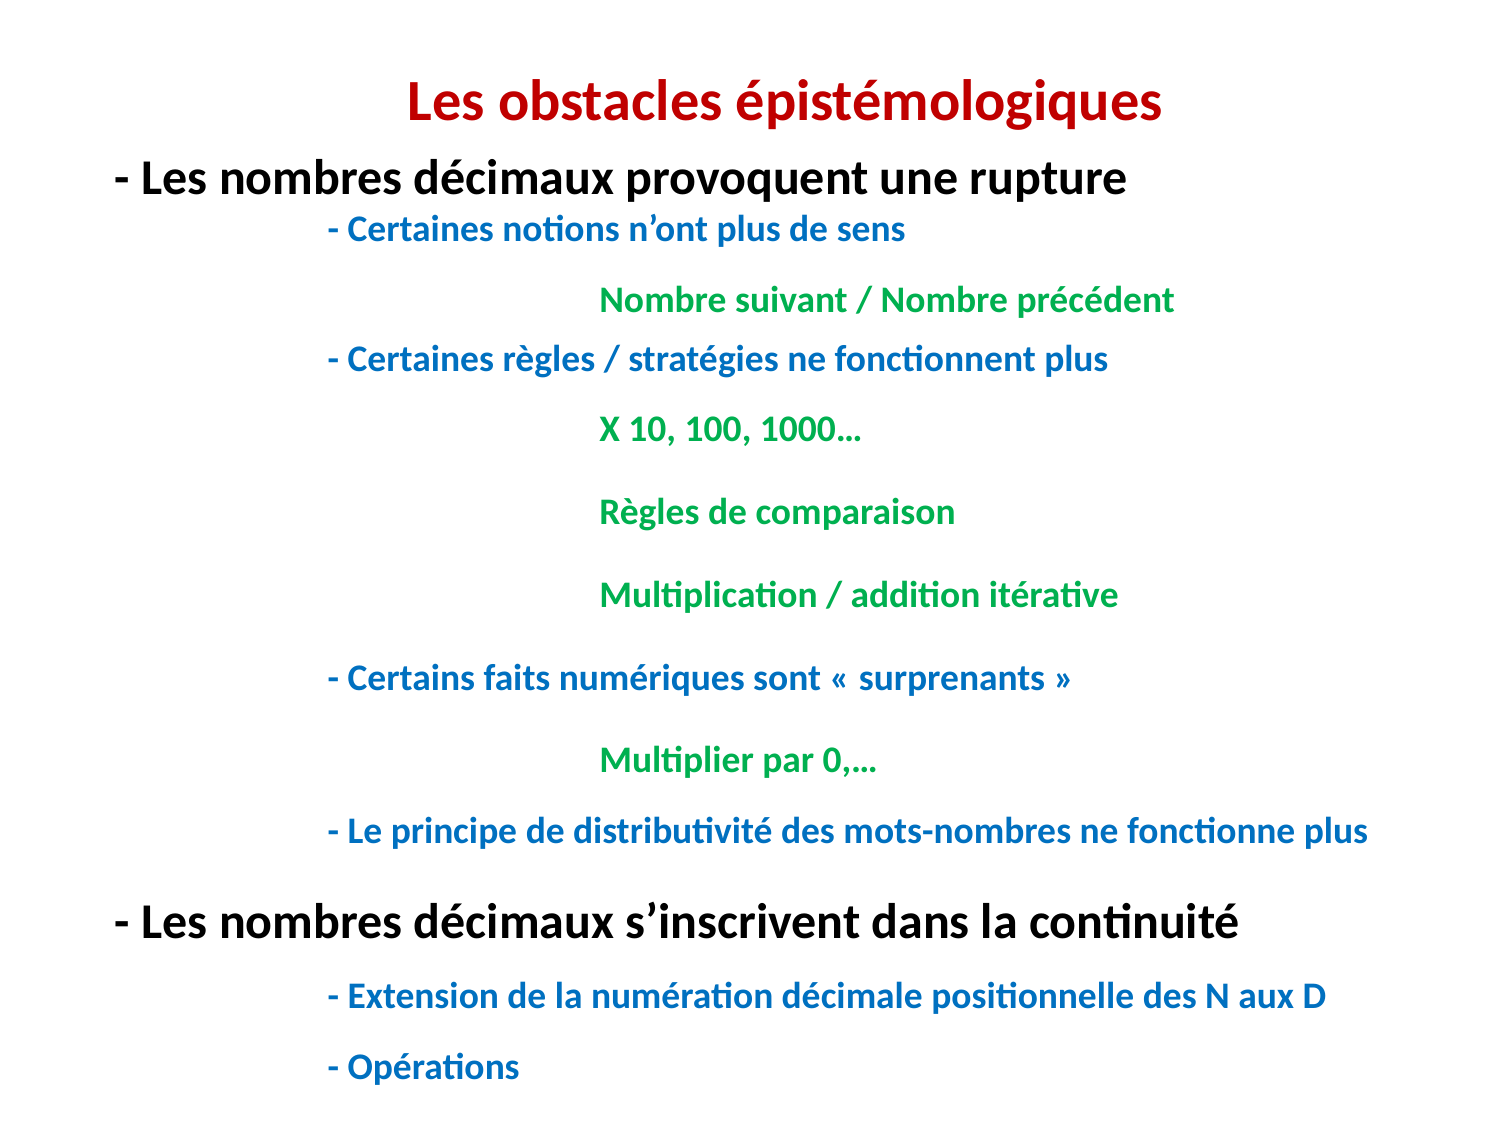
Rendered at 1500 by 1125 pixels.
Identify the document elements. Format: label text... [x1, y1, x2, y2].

text_box - Opérations [312, 1034, 1500, 1095]
text_box - Certaines règles / stratégies ne fonctionnent plus [312, 326, 1187, 387]
text_box - Le principe de distributivité des mots-nombres ne fonctionne plus [312, 798, 1471, 859]
text_box - Les nombres décimaux provoquent une rupture [100, 137, 1388, 213]
text_box - Extension de la numération décimale positionnelle des N aux D [312, 964, 1500, 1024]
text_box Nombre suivant / Nombre précédent [584, 267, 1500, 327]
text_box Règles de comparaison [584, 479, 1500, 540]
text_box - Les nombres décimaux s’inscrivent dans la continuité [100, 881, 1388, 957]
text_box - Certains faits numériques sont « surprenants » [312, 645, 1187, 705]
text_box Les obstacles épistémologiques [383, 54, 1187, 137]
text_box - Certaines notions n’ont plus de sens [312, 196, 1500, 257]
text_box Multiplication / addition itérative [584, 562, 1500, 623]
text_box Multiplier par 0,… [584, 727, 1500, 788]
text_box X 10, 100, 1000… [584, 397, 1500, 457]
